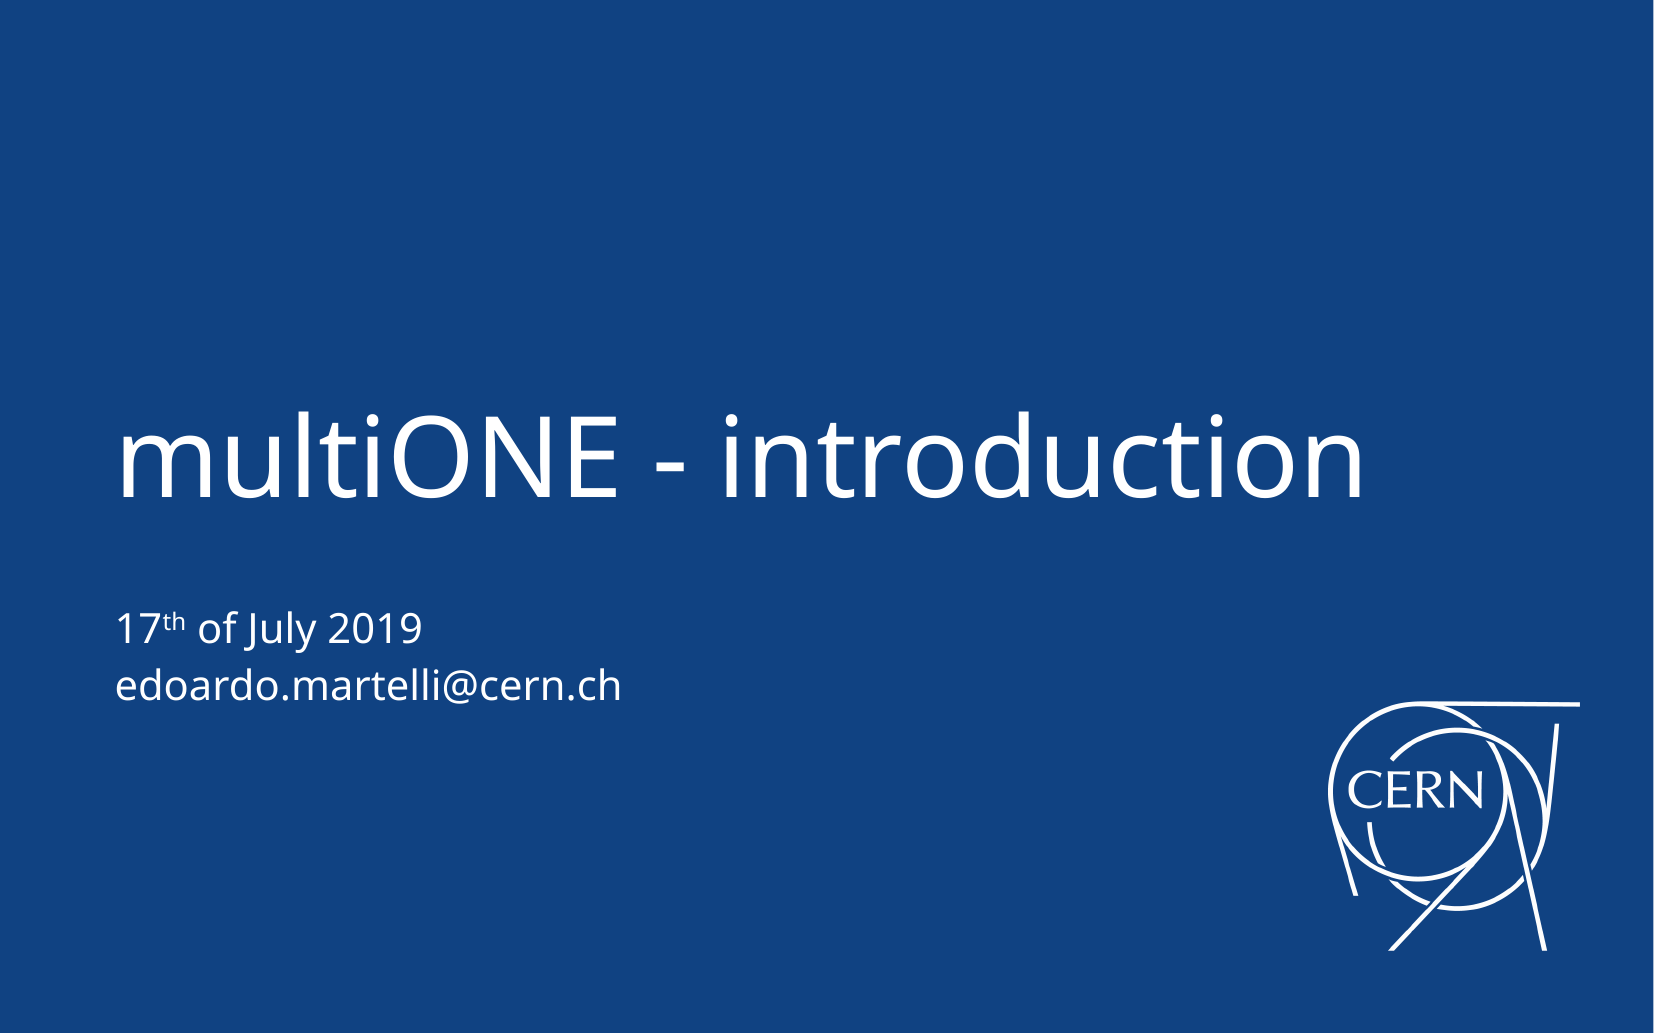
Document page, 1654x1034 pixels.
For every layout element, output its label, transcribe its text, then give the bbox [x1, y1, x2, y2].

title multiONE - introduction 17th of July 2019 edoardo.martelli@cern.ch [114, 241, 1630, 848]
picture [1328, 848, 1580, 952]
